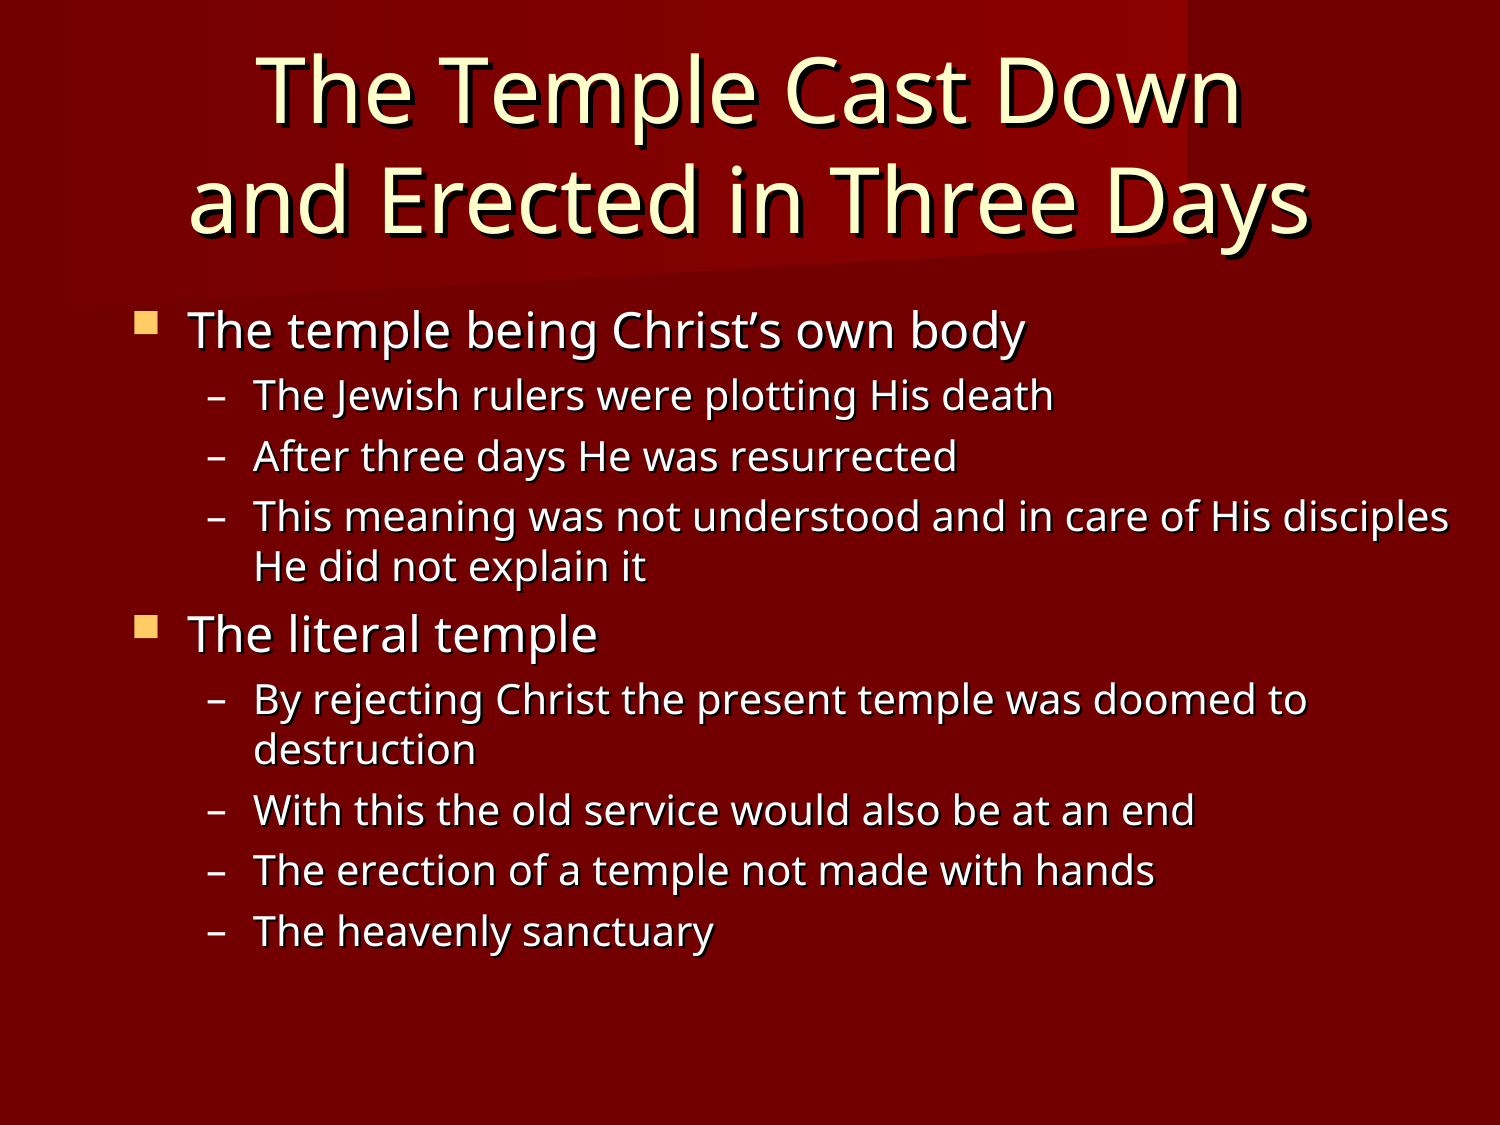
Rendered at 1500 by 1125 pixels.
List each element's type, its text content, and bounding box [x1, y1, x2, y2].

title The Temple Cast Down and Erected in Three Days [75, 24, 1426, 260]
list The temple being Christ’s own body The Jewish rulers were plotting His death After three days He was resurrected This meaning was not understood and in care of His disciples He did not explain it The literal temple By rejecting Christ the present temple was doomed to destruction With this the old service would also be at an end The erection of a temple not made with hands The heavenly sanctuary [116, 290, 1467, 1083]
